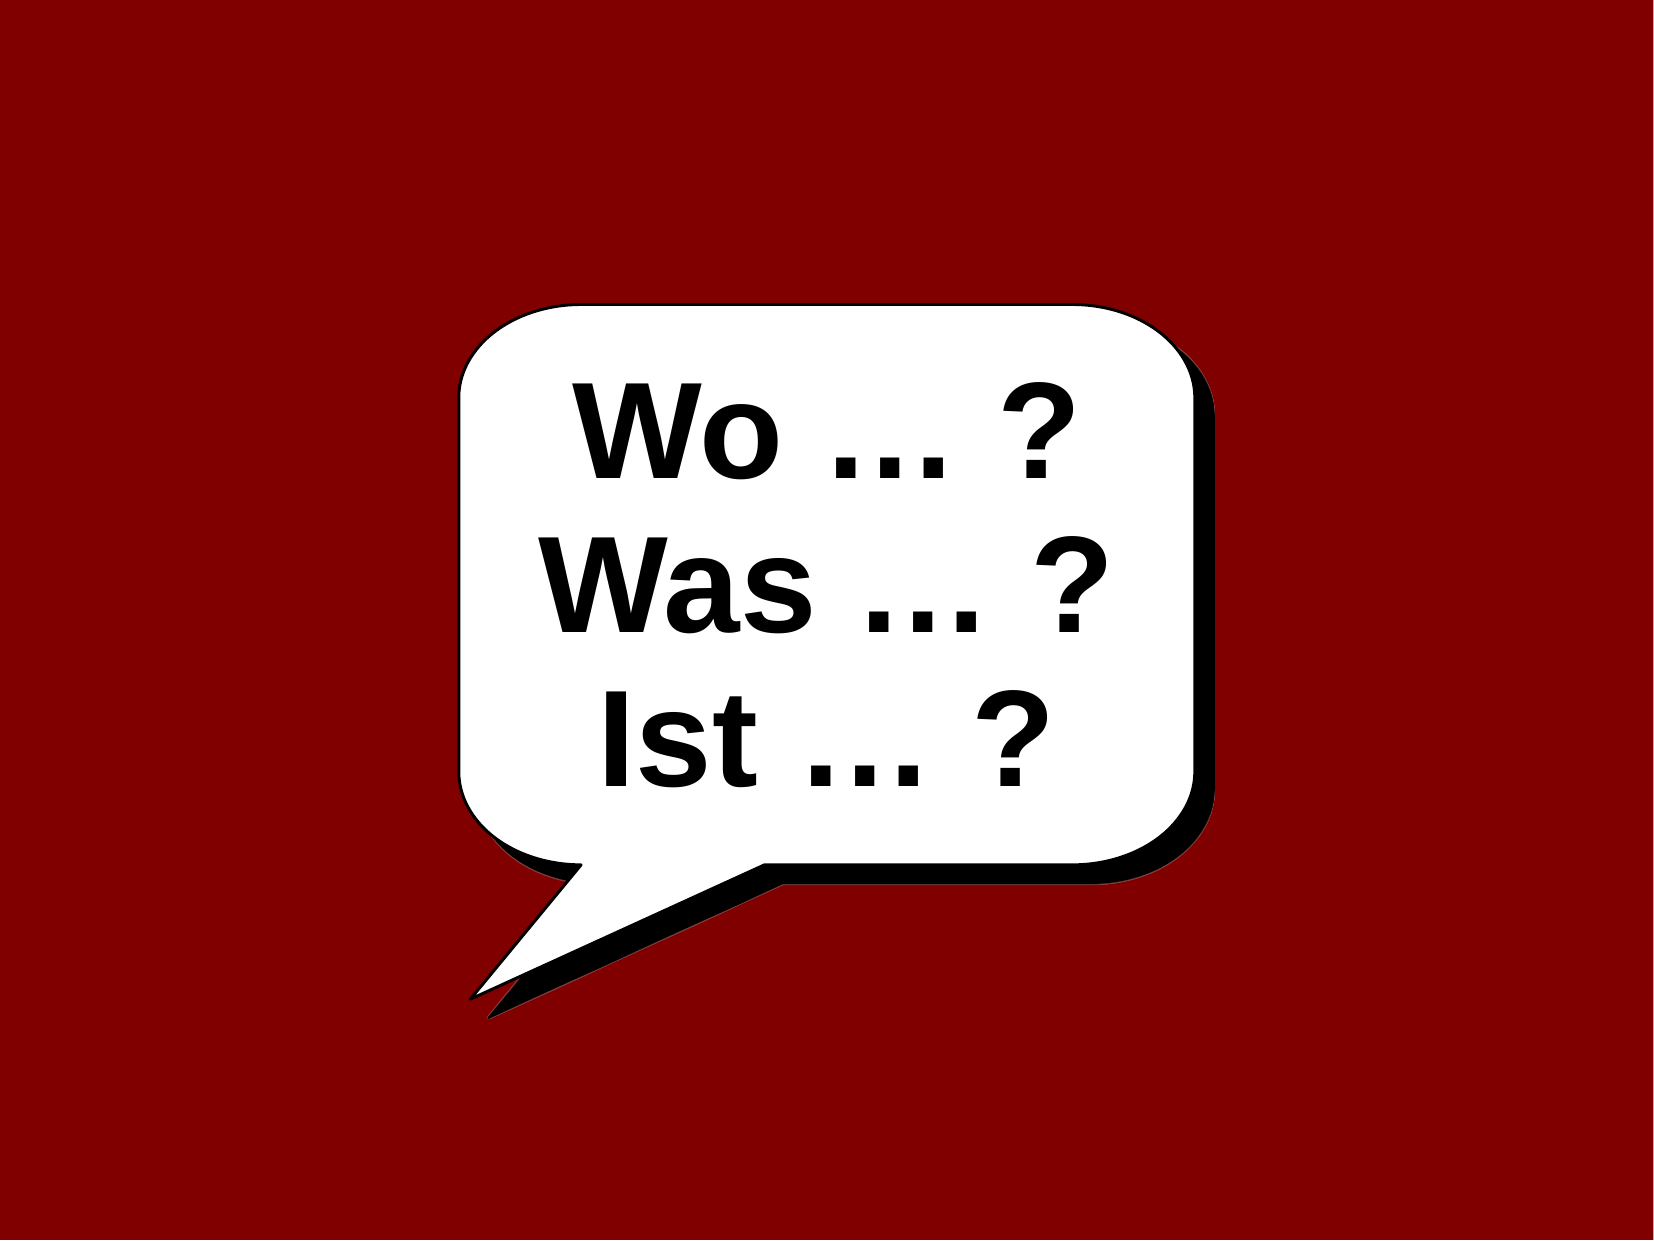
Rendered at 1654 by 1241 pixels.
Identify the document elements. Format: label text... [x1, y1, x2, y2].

text_box Wo … ? Was … ? Ist … ? [458, 304, 1195, 1000]
